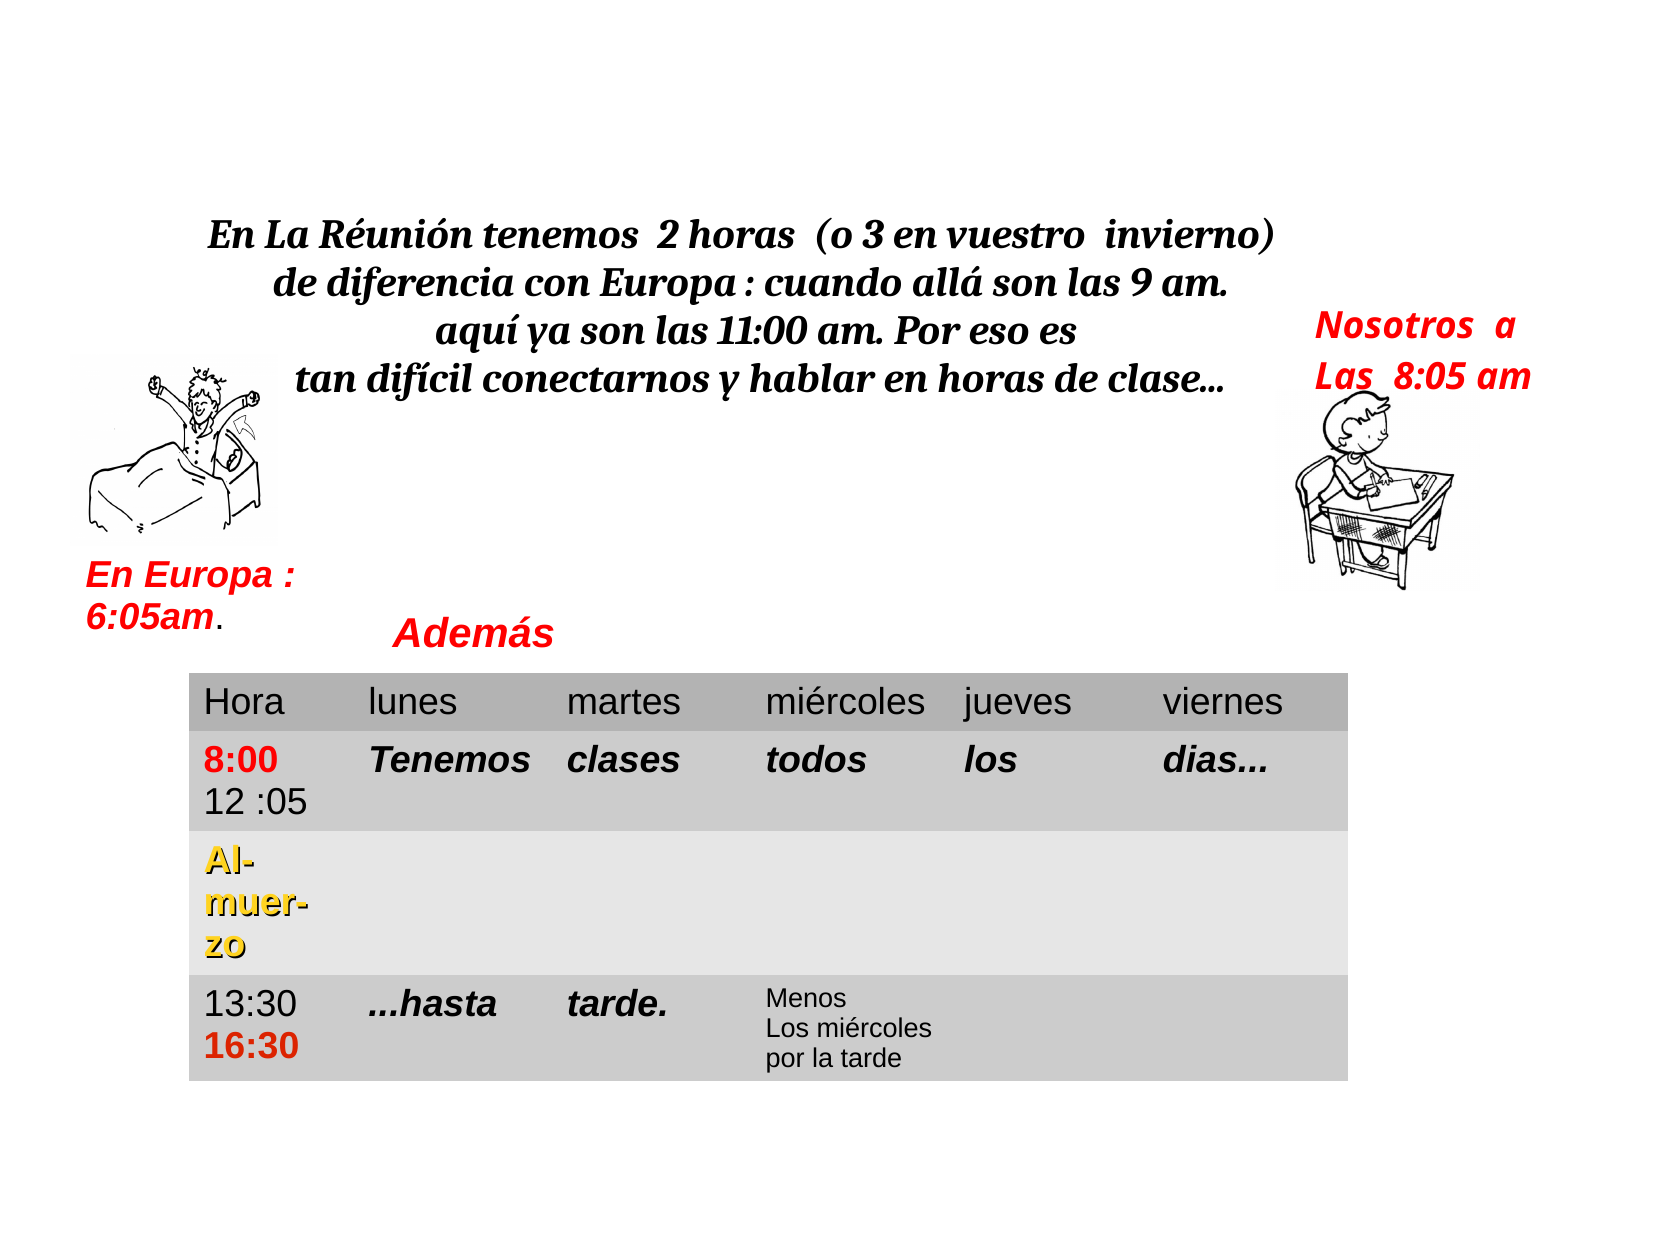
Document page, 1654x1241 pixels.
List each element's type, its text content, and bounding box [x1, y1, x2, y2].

table_cell [949, 975, 1148, 1081]
table_cell [354, 831, 552, 975]
table_cell Tenemos [354, 731, 552, 831]
table_cell [949, 831, 1148, 975]
table_cell [1148, 975, 1348, 1081]
table_header viernes [1148, 673, 1348, 731]
table_cell ...hasta [354, 975, 552, 1081]
table_header lunes [354, 673, 552, 731]
table_header miércoles [751, 673, 949, 731]
table_cell Menos Los miércoles por la tarde [751, 975, 949, 1081]
picture [70, 354, 278, 546]
table_cell Al- muer- zo [189, 831, 354, 975]
table_cell los [949, 731, 1148, 831]
text_box En Europa : 6:05am. [70, 546, 312, 647]
picture [1275, 389, 1480, 591]
text_box Nosotros a Las 8:05 am [1299, 291, 1574, 411]
table_cell 8:00 12 :05 [189, 731, 354, 831]
table_cell [1148, 831, 1348, 975]
table_cell [552, 831, 751, 975]
table_cell 13:30 16:30 [189, 975, 354, 1081]
table_cell tarde. [552, 975, 751, 1081]
table_cell todos [751, 731, 949, 831]
table_header Hora [189, 673, 354, 731]
text_box En La Réunión tenemos 2 horas (o 3 en vuestro invierno) de diferencia con Europa : cuando allá son las 9 am. aquí ya son las 11:00 am. Por eso es tan difícil conectarnos y hablar en horas de clase... [165, 153, 1347, 461]
table_header martes [552, 674, 751, 731]
table_cell [751, 831, 949, 975]
table_header jueves [949, 673, 1148, 731]
text_box Además [377, 602, 839, 674]
table_cell clases [552, 731, 751, 831]
table_cell dias... [1148, 731, 1348, 831]
